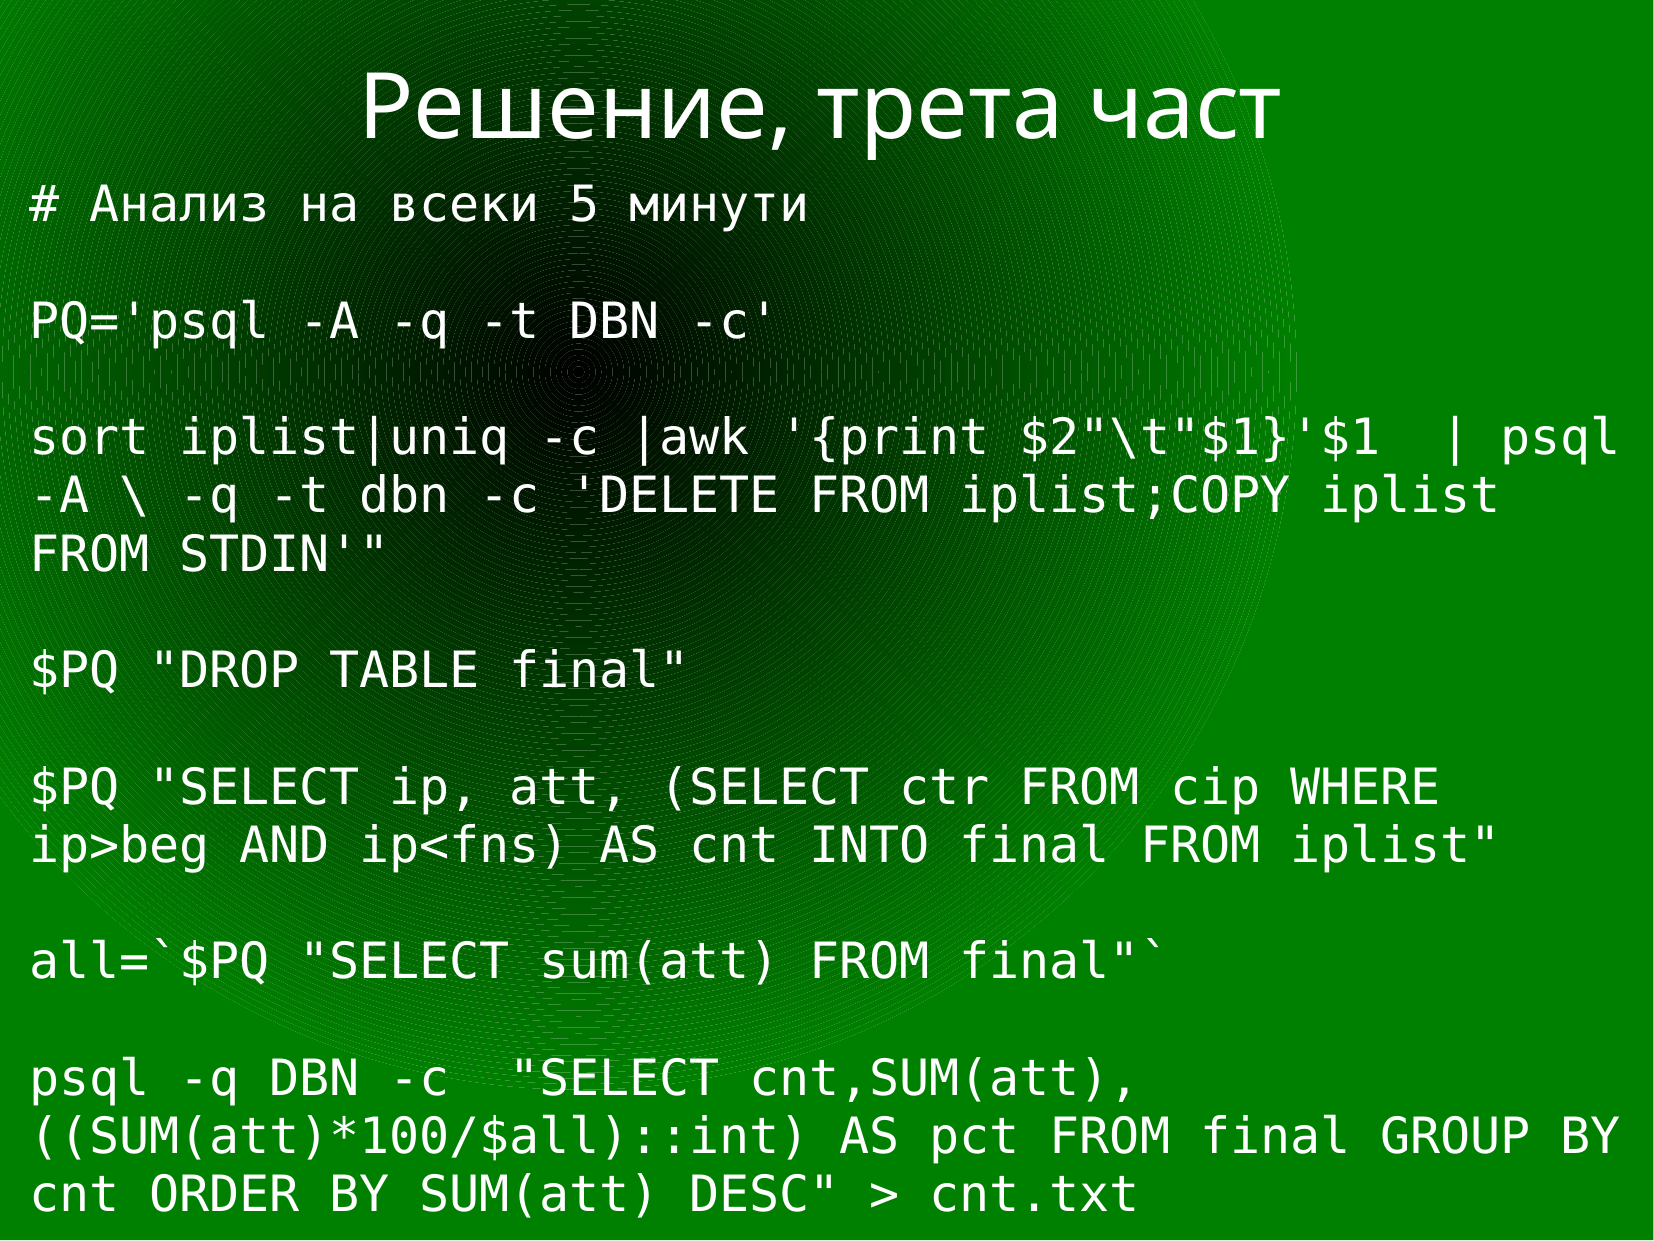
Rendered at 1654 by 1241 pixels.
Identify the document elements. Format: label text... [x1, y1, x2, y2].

subtitle # Анализ на всеки 5 минути PQ='psql -A -q -t DBN -c' sort iplist|uniq -c |awk '{print $2"\t"$1}'$1 | psql -A \ -q -t dbn -c 'DELETE FROM iplist;COPY iplist FROM STDIN'" $PQ "DROP TABLE final" $PQ "SELECT ip, att, (SELECT ctr FROM cip WHERE ip>beg AND ip<fns) AS cnt INTO final FROM iplist" all=`$PQ "SELECT sum(att) FROM final"` psql -q DBN -c "SELECT cnt,SUM(att),((SUM(att)*100/$all)::int) AS pct FROM final GROUP BY cnt ORDER BY SUM(att) DESC" > cnt.txt [29, 175, 1625, 1224]
title Решение, трета част [76, 0, 1565, 175]
